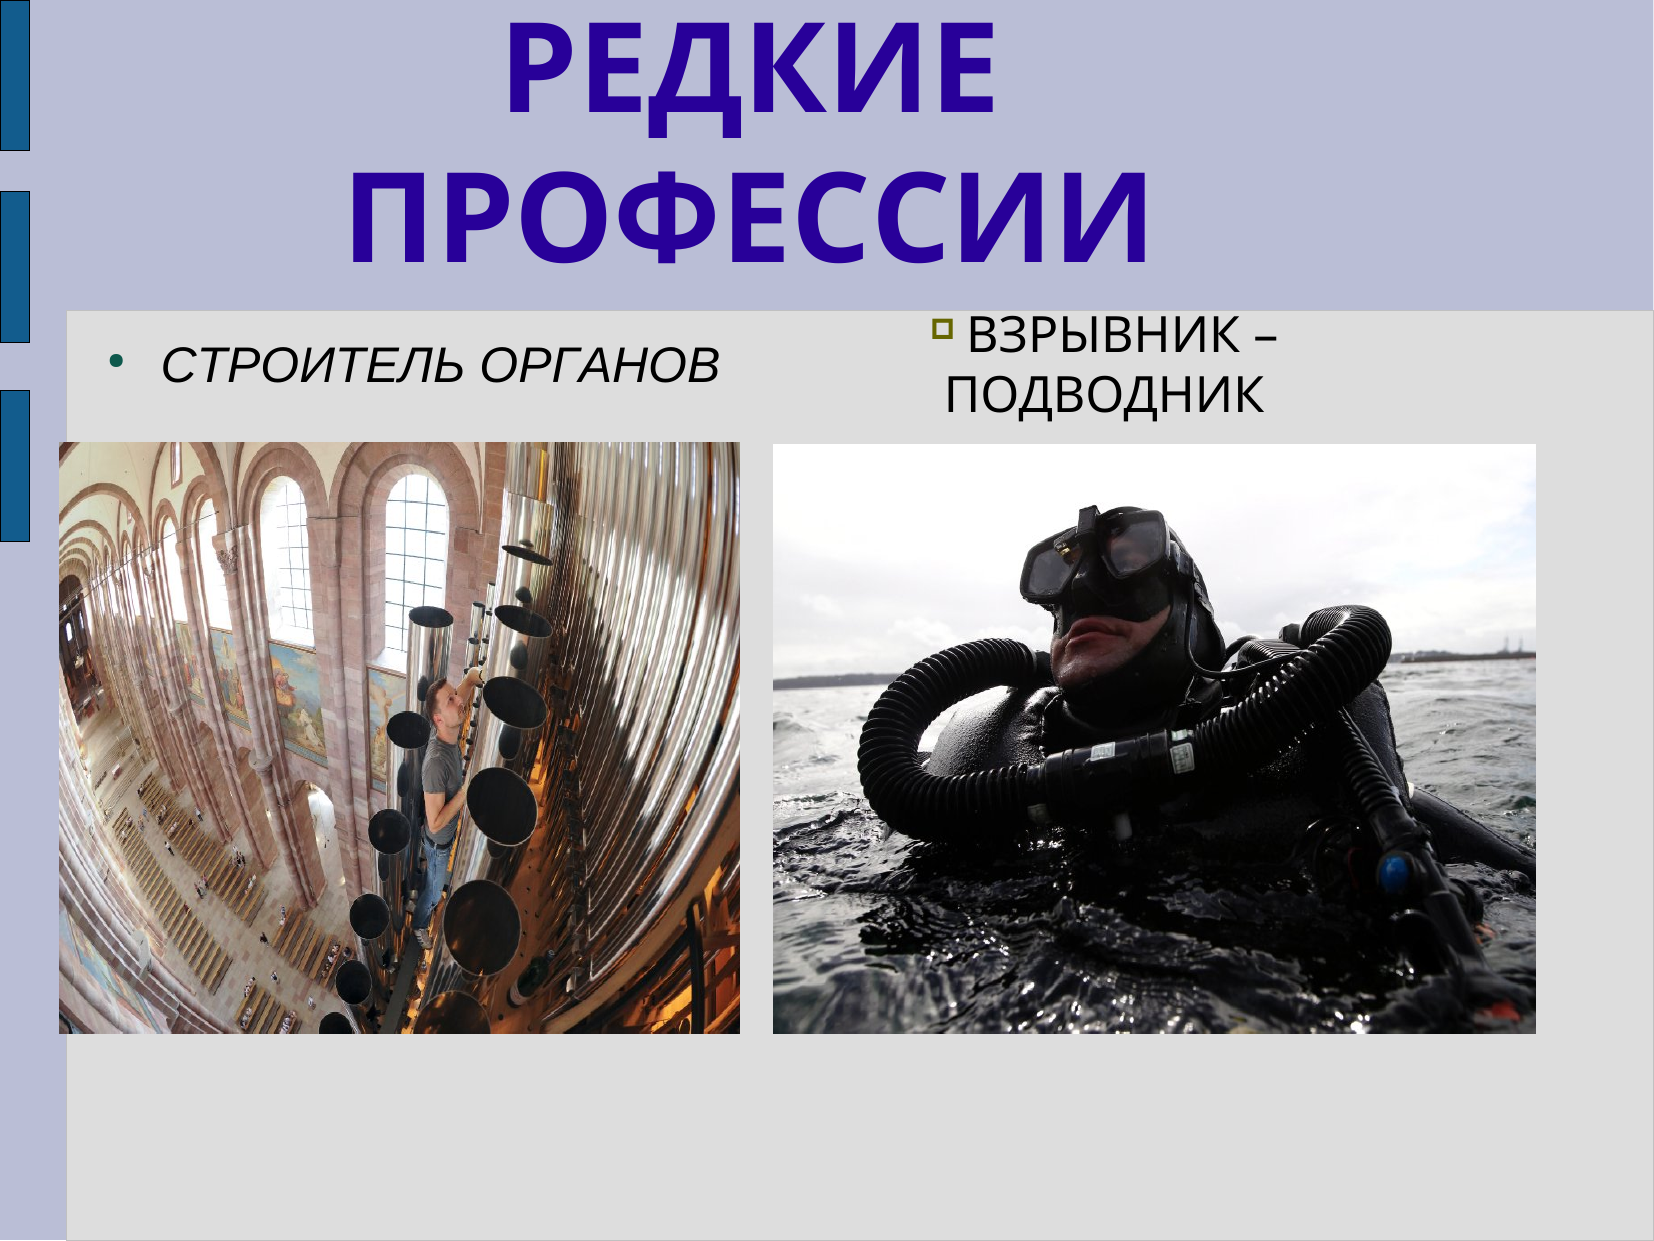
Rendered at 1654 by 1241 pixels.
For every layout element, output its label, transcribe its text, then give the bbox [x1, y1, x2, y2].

text_box ВЗРЫВНИК – ПОДВОДНИК [797, 295, 1412, 431]
list СТРОИТЕЛЬ ОРГАНОВ [75, 324, 738, 442]
picture [773, 444, 1536, 1034]
picture [59, 442, 740, 1034]
title РЕДКИЕ ПРОФЕССИИ [75, 0, 1426, 296]
